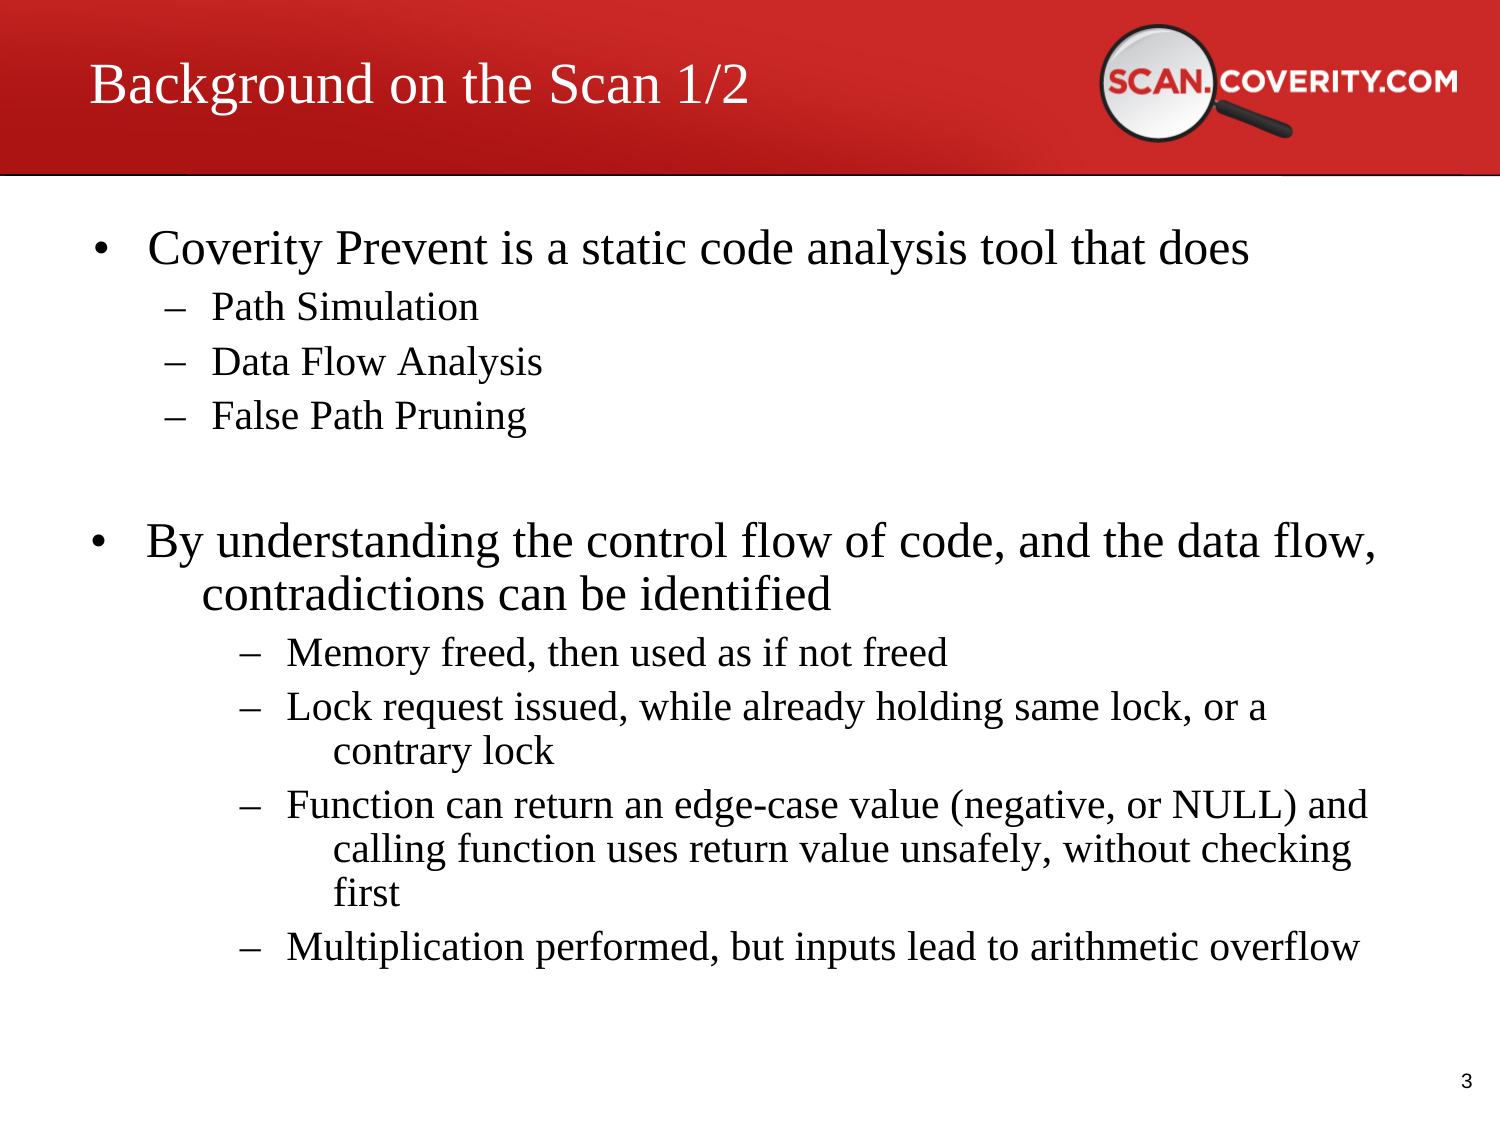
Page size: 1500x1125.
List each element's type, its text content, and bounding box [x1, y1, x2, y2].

title Background on the Scan 1/2 [74, 24, 1100, 143]
list Coverity Prevent is a static code analysis tool that does Path Simulation Data Flow Analysis False Path Pruning By understanding the control flow of code, and the data flow, contradictions can be identified Memory freed, then used as if not freed Lock request issued, while already holding same lock, or a contrary lock Function can return an edge-case value (negative, or NULL) and calling function uses return value unsafely, without checking first Multiplication performed, but inputs lead to arithmetic overflow [75, 212, 1426, 1022]
picture [0, 0, 1500, 174]
